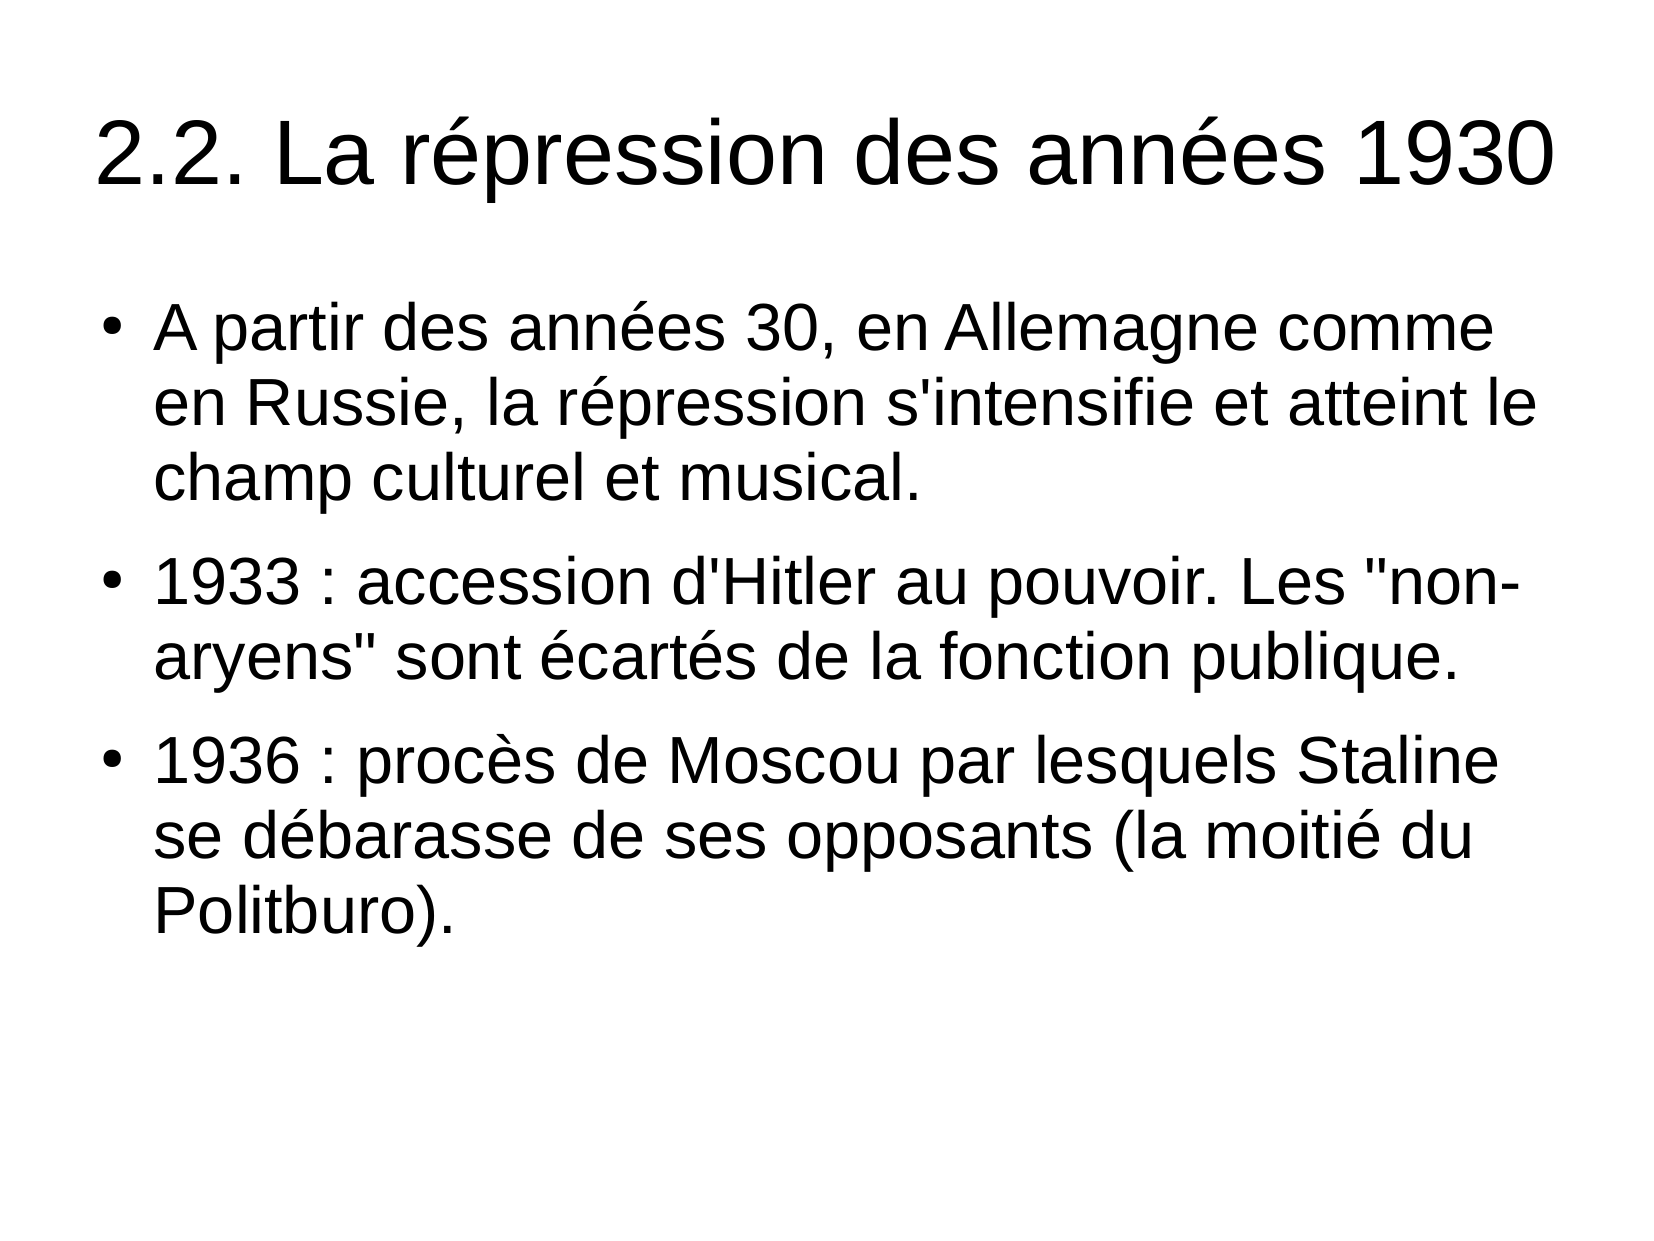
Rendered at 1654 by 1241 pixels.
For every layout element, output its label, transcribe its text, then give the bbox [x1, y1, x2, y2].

list A partir des années 30, en Allemagne comme en Russie, la répression s'intensifie et atteint le champ culturel et musical. 1933 : accession d'Hitler au pouvoir. Les "non-aryens" sont écartés de la fonction publique. 1936 : procès de Moscou par lesquels Staline se débarasse de ses opposants (la moitié du Politburo). [82, 290, 1571, 1010]
title 2.2. La répression des années 1930 [82, 49, 1571, 257]
